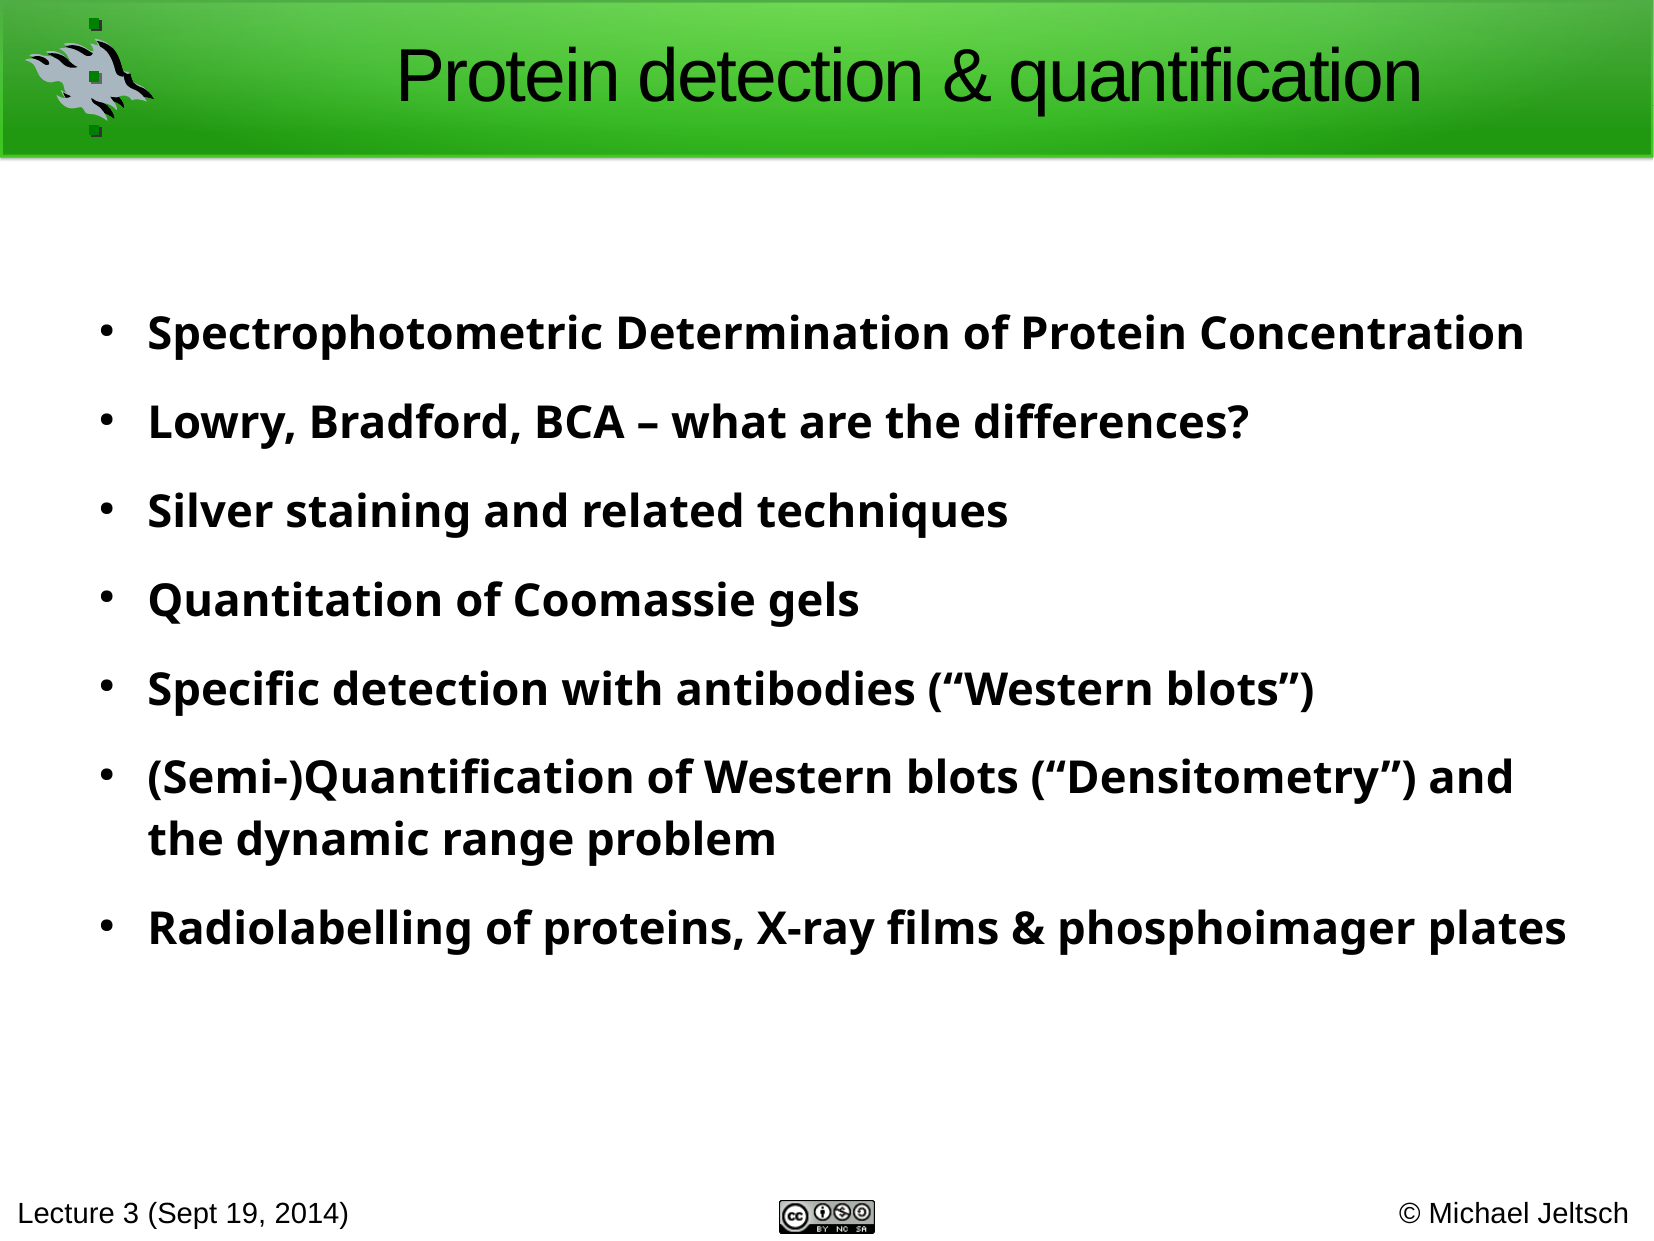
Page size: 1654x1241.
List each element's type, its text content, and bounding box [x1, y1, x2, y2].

picture [779, 1200, 875, 1234]
list Spectrophotometric Determination of Protein Concentration Lowry, Bradford, BCA – what are the differences? Silver staining and related techniques Quantitation of Coomassie gels Specific detection with antibodies (“Western blots”) (Semi-)Quantification of Western blots (“Densitometry”) and the dynamic range problem Radiolabelling of proteins, X-ray films & phosphoimager plates [82, 300, 1571, 1021]
title Protein detection & quantification [289, 30, 1531, 121]
